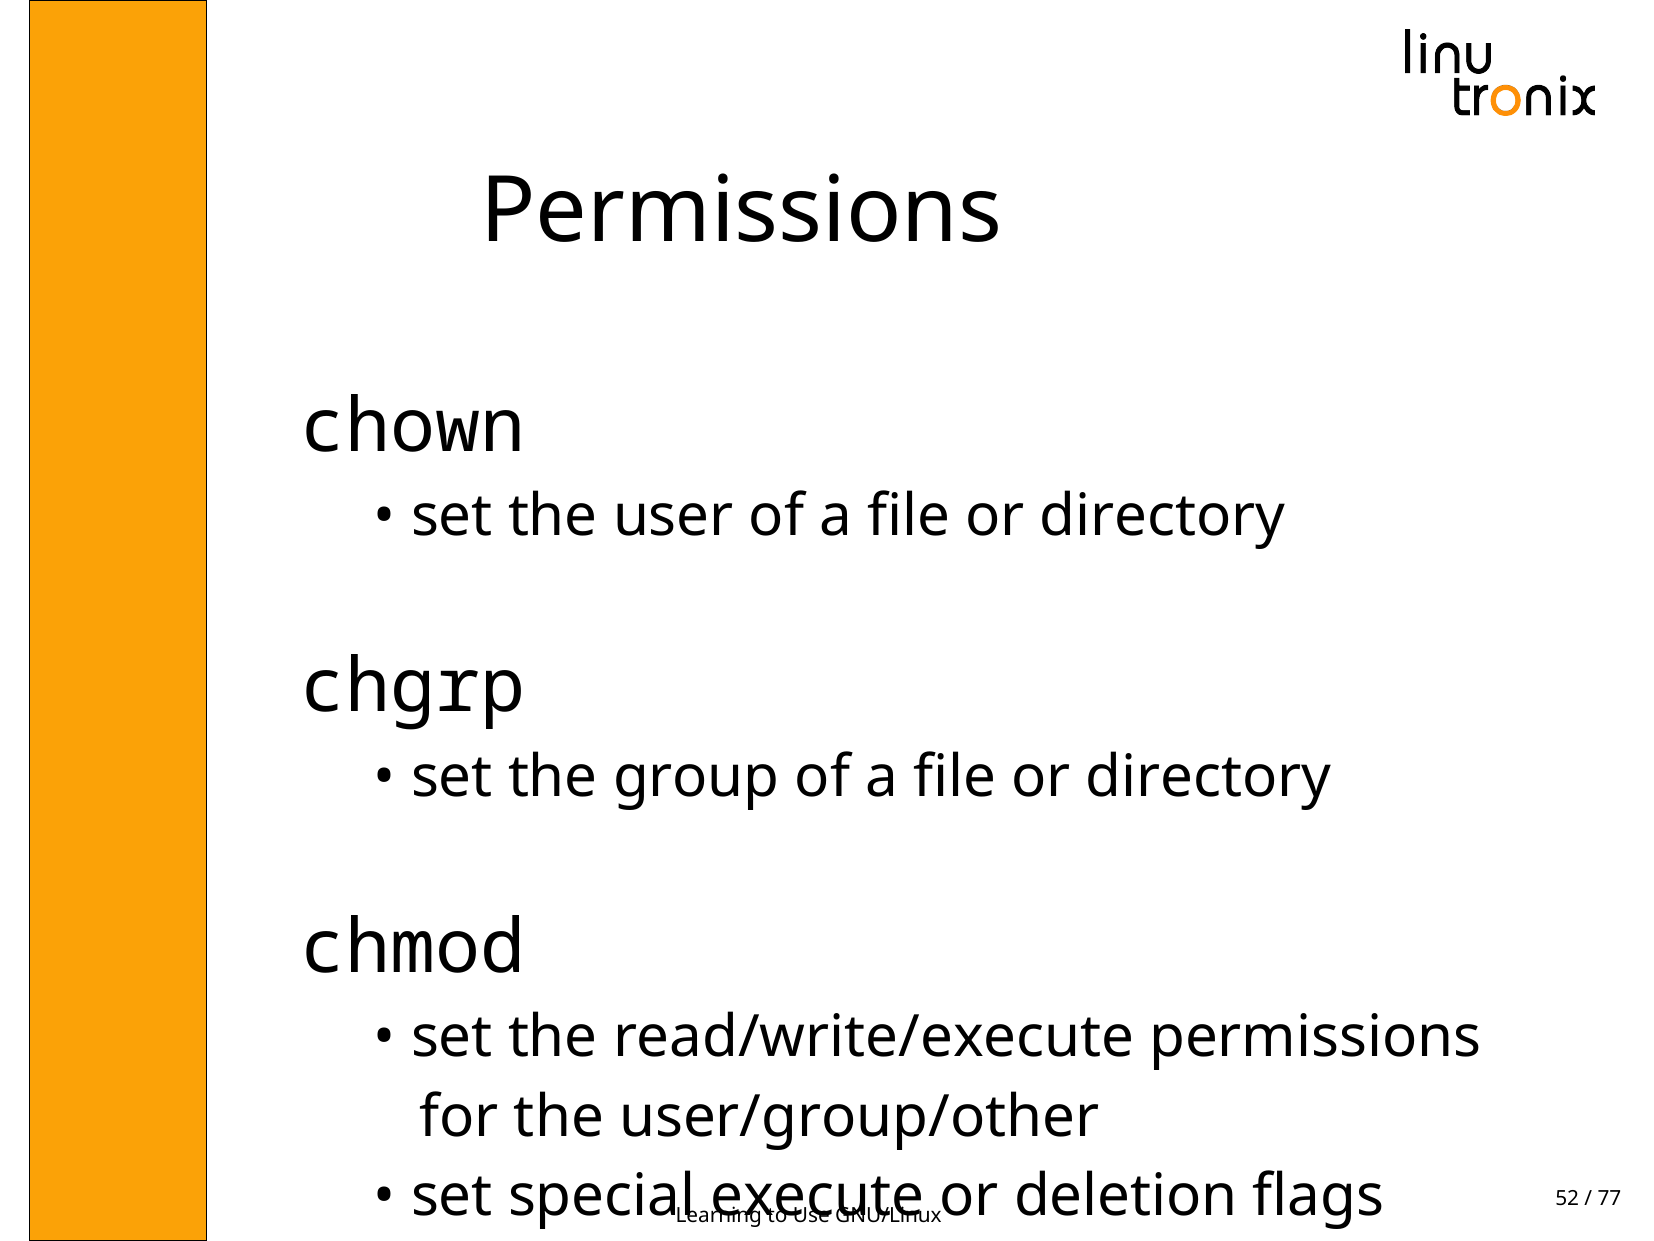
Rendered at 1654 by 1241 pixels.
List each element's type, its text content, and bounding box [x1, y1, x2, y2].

text_box Permissions [480, 143, 1023, 263]
picture [1405, 29, 1595, 116]
text_box chown • set the user of a file or directory chgrp • set the group of a file or directory chmod • set the read/write/execute permissions for the user/group/other • set special execute or deletion flags [300, 370, 1562, 1107]
